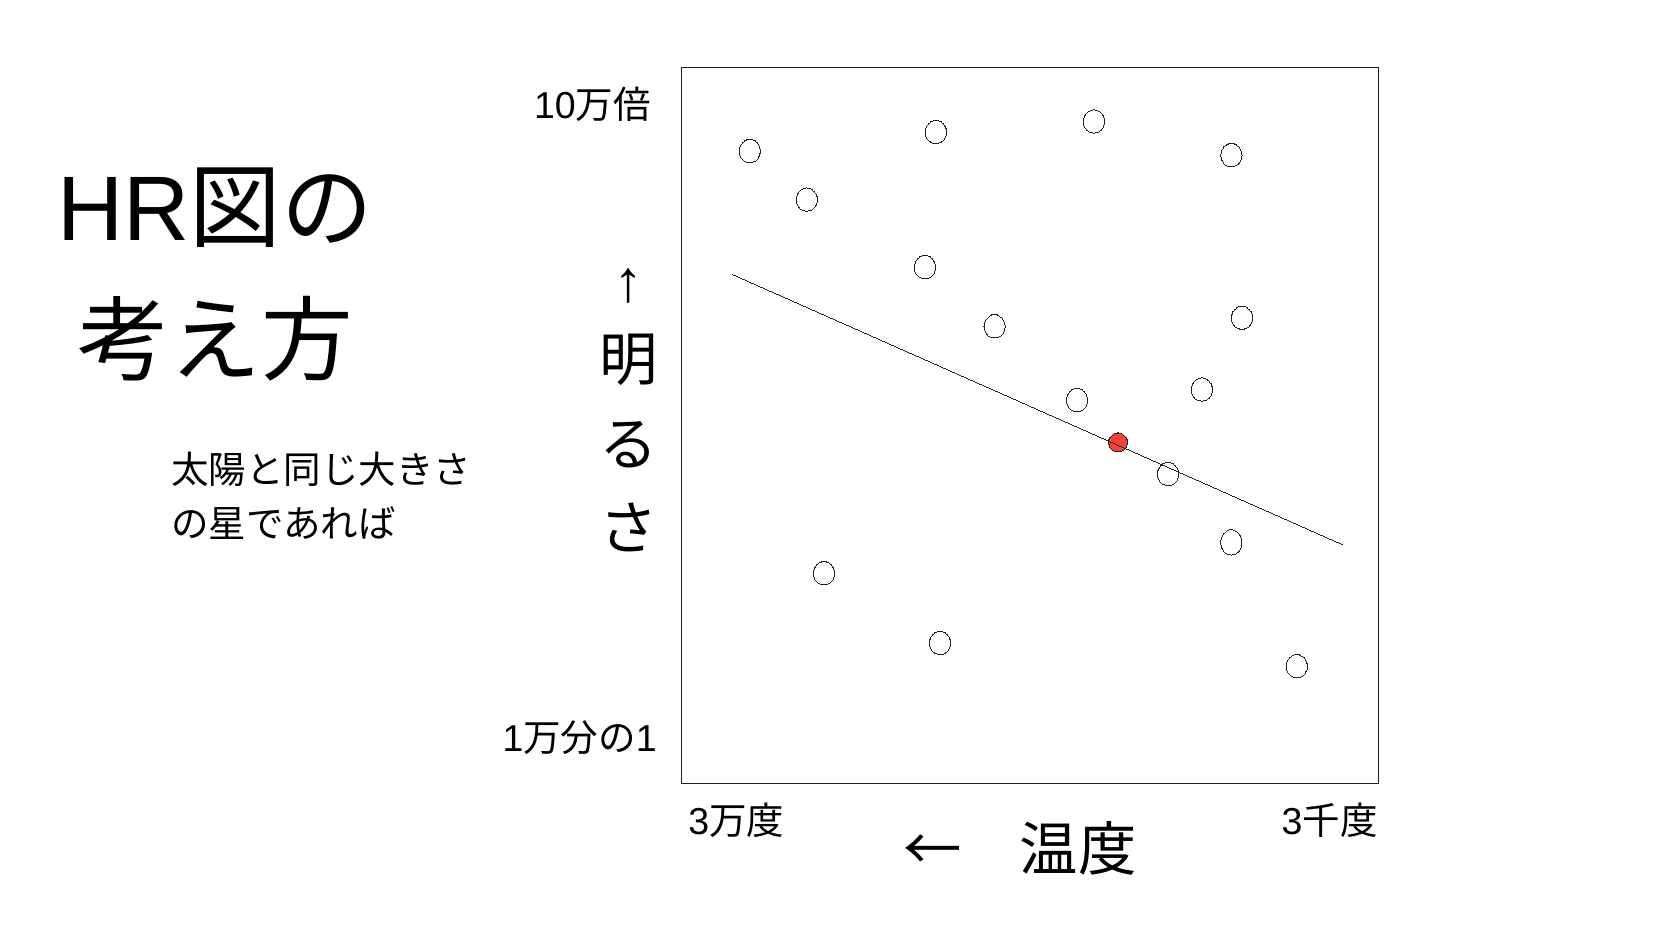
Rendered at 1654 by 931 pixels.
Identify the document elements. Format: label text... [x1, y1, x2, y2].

text_box 10万倍 [519, 67, 695, 161]
text_box 太陽と同じ大きさ の星であれば [156, 432, 541, 617]
text_box 1万分の1 [487, 700, 708, 784]
subtitle ↑ 明るさ [589, 161, 668, 677]
text_box [681, 67, 1379, 784]
text_box 3千度 [1266, 783, 1451, 856]
text_box ← 温度 [850, 795, 1229, 904]
title HR図の 考え方 [0, 133, 469, 400]
text_box 3万度 [673, 783, 847, 853]
